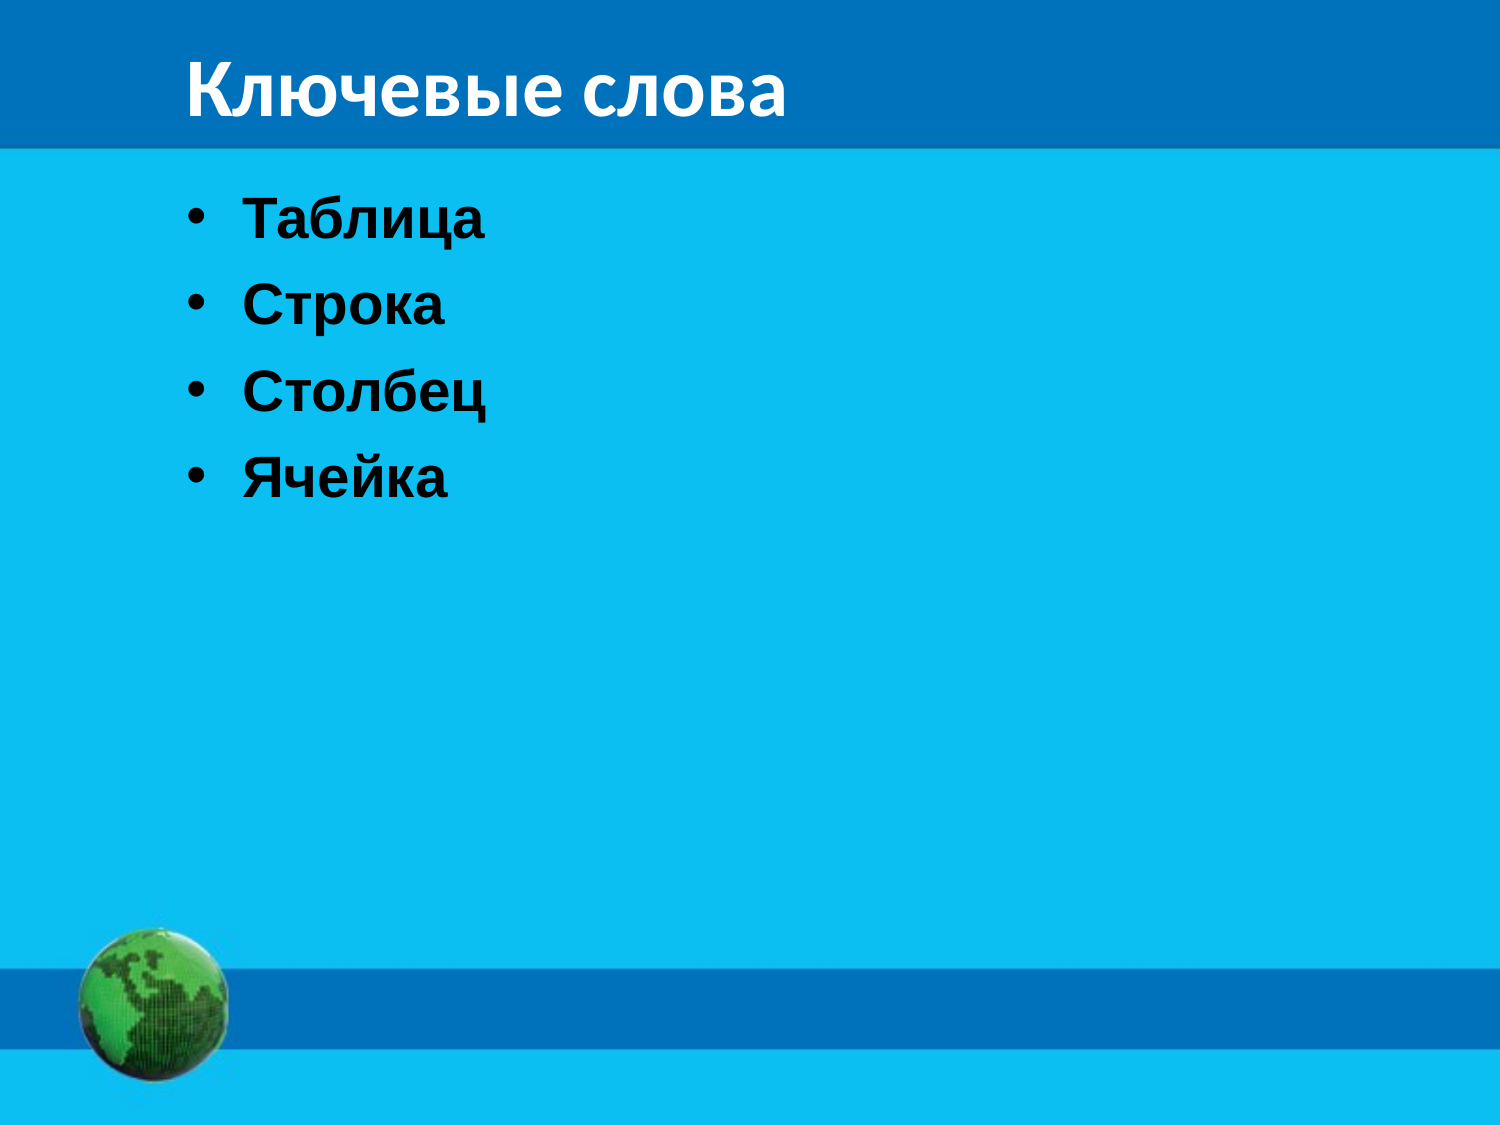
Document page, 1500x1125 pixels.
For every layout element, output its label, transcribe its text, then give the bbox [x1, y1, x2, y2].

title Ключевые слова [171, 30, 1425, 135]
list Таблица Строка Столбец Ячейка [171, 172, 981, 615]
picture [0, 924, 1500, 1084]
picture [0, 0, 1500, 146]
